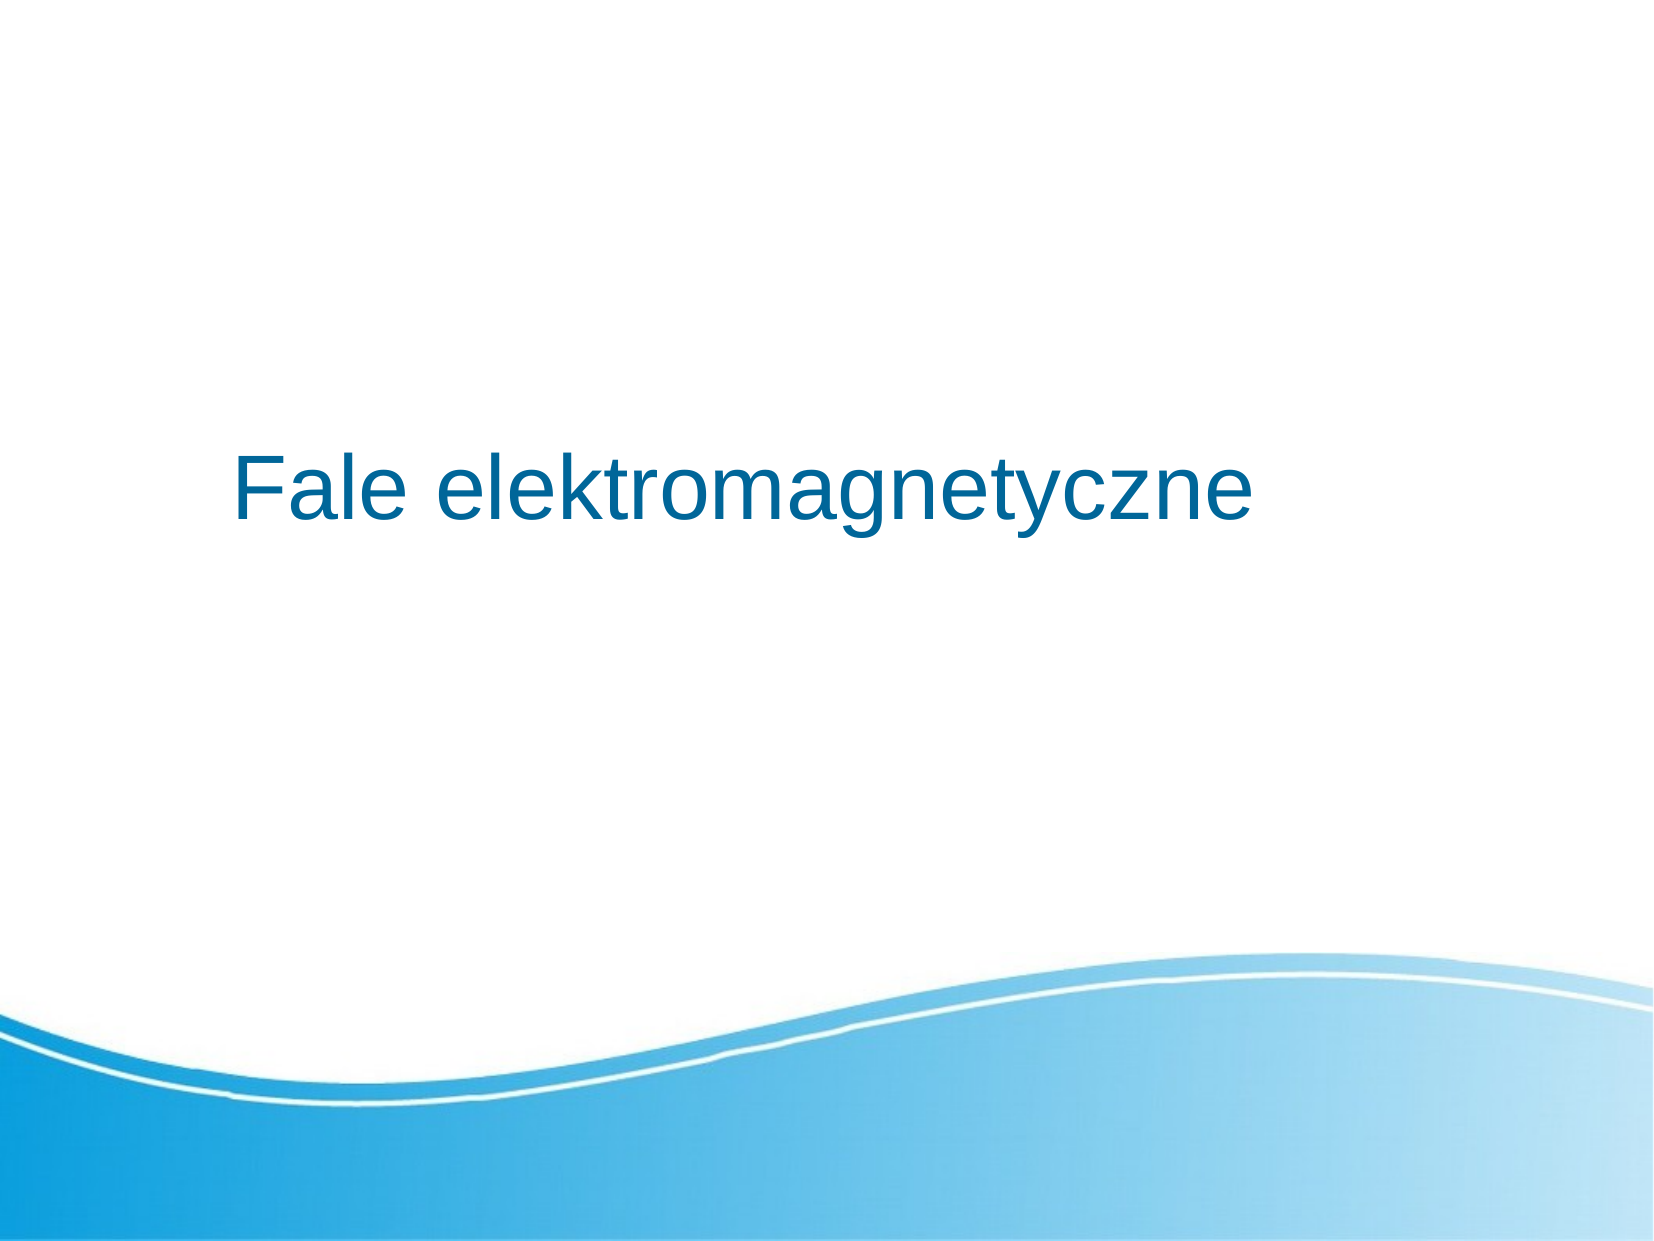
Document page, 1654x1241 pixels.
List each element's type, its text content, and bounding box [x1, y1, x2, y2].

picture [0, 952, 1654, 1241]
title Fale elektromagnetyczne [0, 384, 1489, 592]
